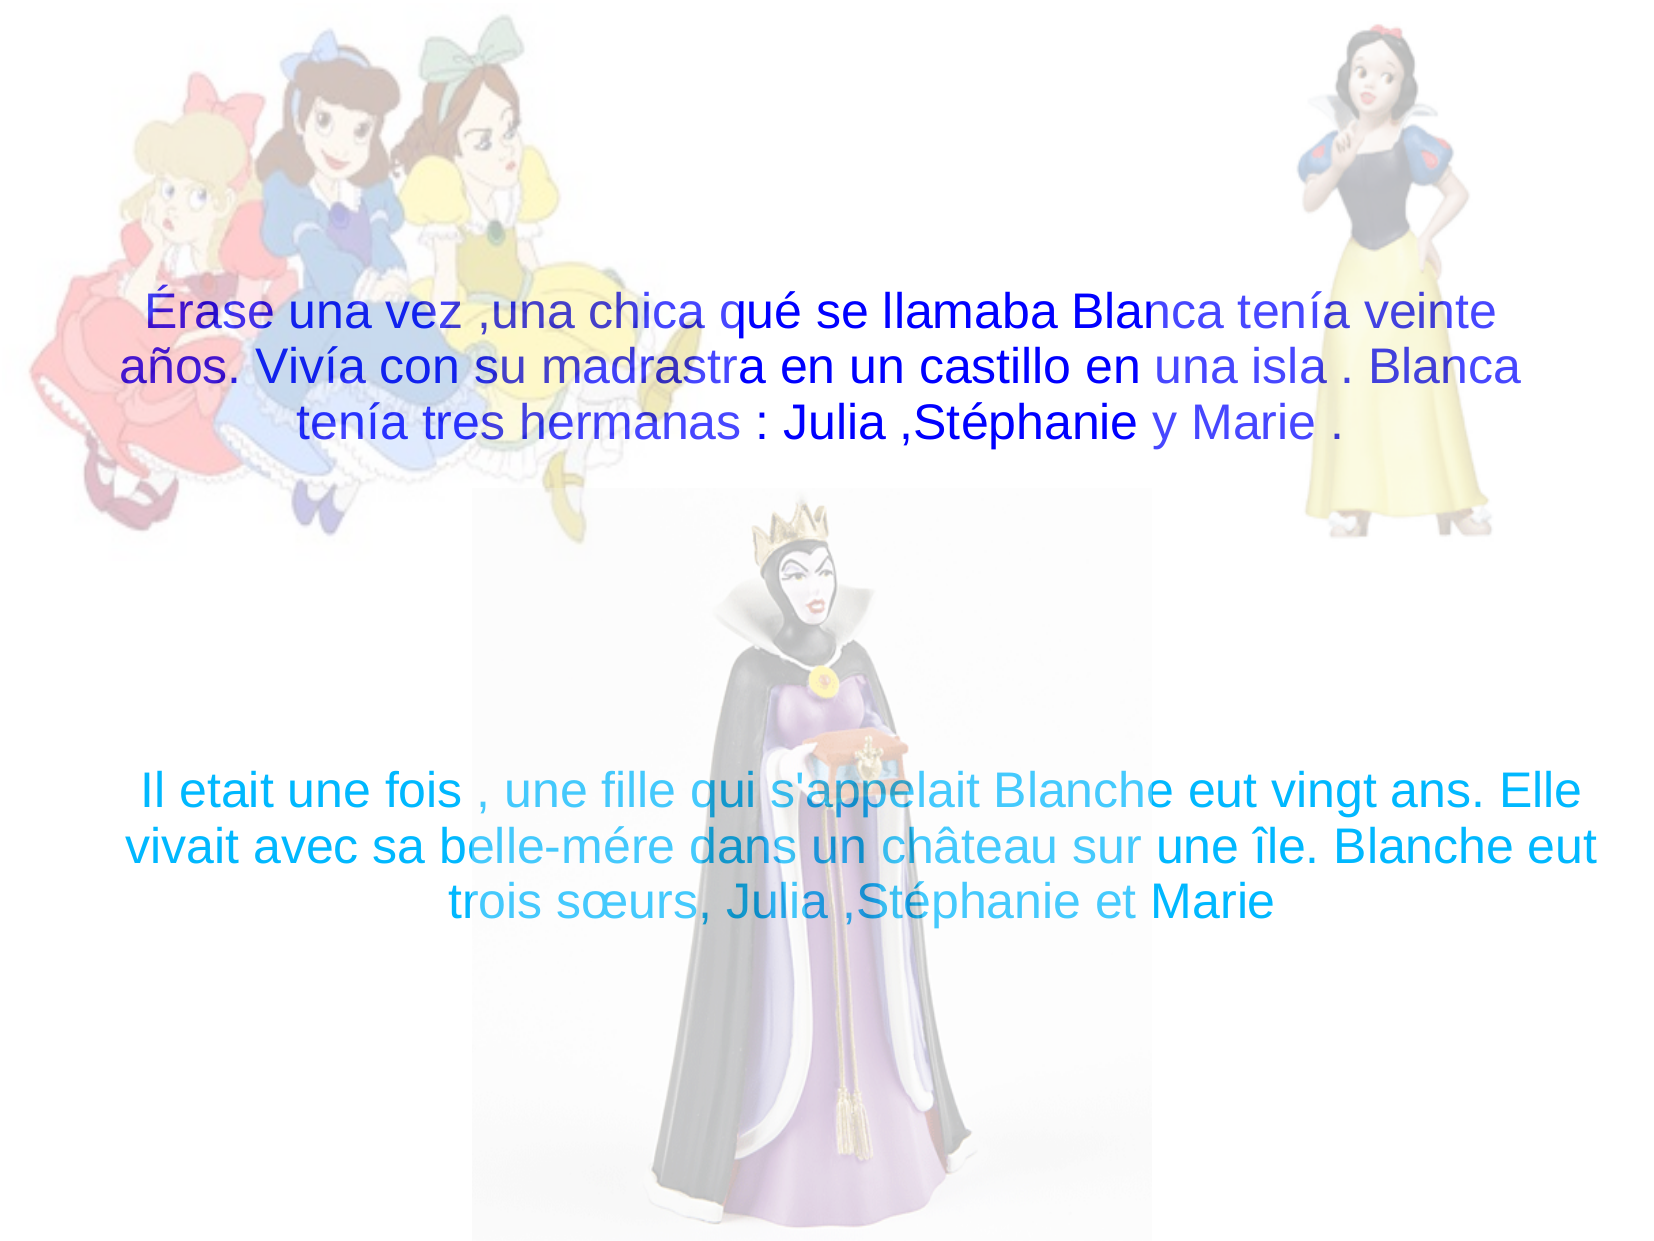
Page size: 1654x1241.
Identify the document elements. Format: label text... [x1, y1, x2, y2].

subtitle Il etait une fois , une fille qui s'appelait Blanche eut vingt ans. Elle vivait avec sa belle-mére dans un château sur une île. Blanche eut trois sœurs, Julia ,Stéphanie et Marie [1152, 569, 1607, 1123]
picture [2, 0, 1654, 1241]
subtitle Il etait une fois , une fille qui s'appelait Blanche eut vingt ans. Elle vivait avec sa belle-mére dans un château sur une île. Blanche eut trois sœurs, Julia ,Stéphanie et Marie [118, 569, 472, 1123]
title Érase una vez ,una chica qué se llamaba Blanca tenía veinte años. Vivía con su madrastra en un castillo en una isla . Blanca tenía tres hermanas : Julia ,Stéphanie y Marie . [739, 263, 1151, 471]
